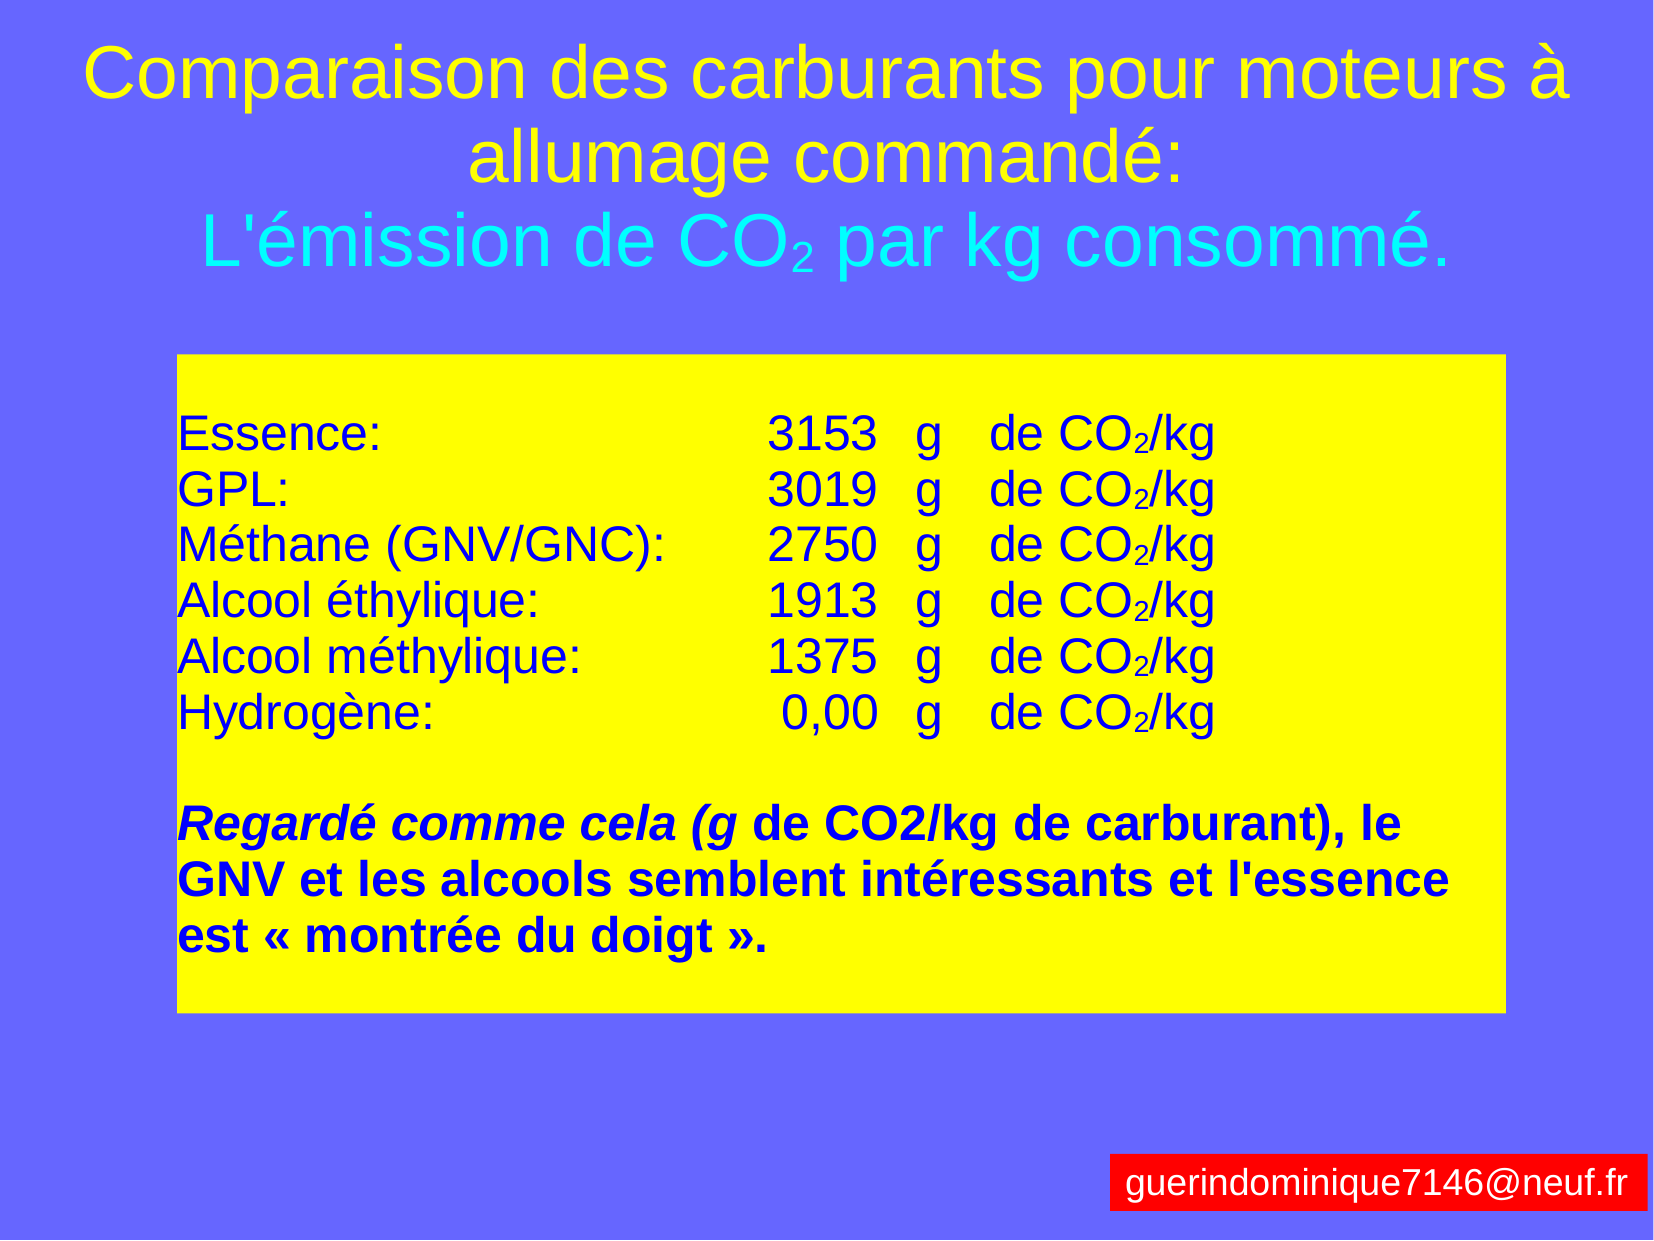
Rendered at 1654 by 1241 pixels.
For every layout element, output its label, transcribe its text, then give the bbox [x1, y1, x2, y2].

subtitle Essence: 3153 g de CO2/kg GPL: 3019 g de CO2/kg Méthane (GNV/GNC): 2750 g de CO2/kg Alcool éthylique: 1913 g de CO2/kg Alcool méthylique: 1375 g de CO2/kg Hydrogène: 0,00 g de CO2/kg Regardé comme cela (g de CO2/kg de carburant), le GNV et les alcools semblent intéressants et l'essence est « montrée du doigt ». [177, 354, 1506, 1014]
title Comparaison des carburants pour moteurs à allumage commandé: L'émission de CO2 par kg consommé. [29, 18, 1625, 296]
text_box guerindominique7146@neuf.fr [1110, 1153, 1648, 1211]
